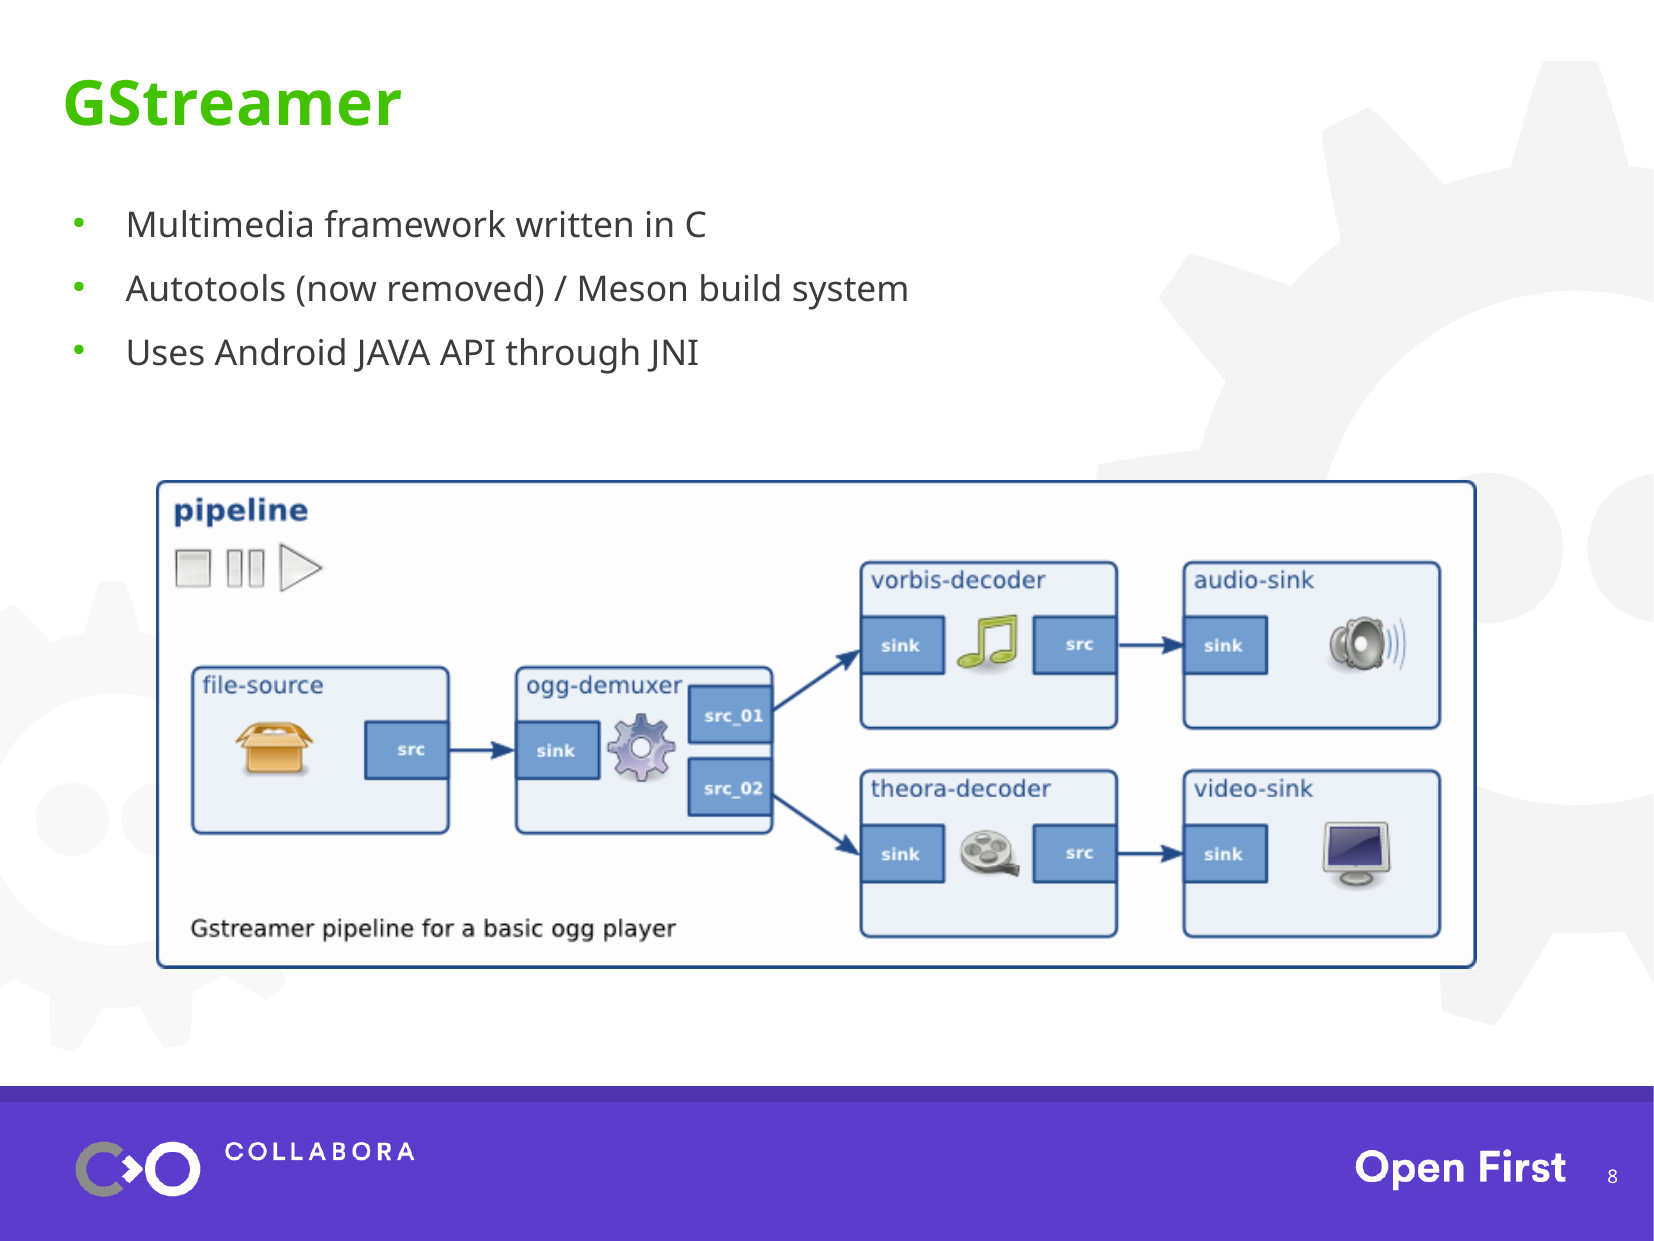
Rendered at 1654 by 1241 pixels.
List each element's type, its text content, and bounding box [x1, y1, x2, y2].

title GStreamer [62, 62, 1638, 138]
list Multimedia framework written in C Autotools (now removed) / Meson build system Uses Android JAVA API through JNI [54, 181, 1630, 414]
picture [0, 0, 1654, 1241]
